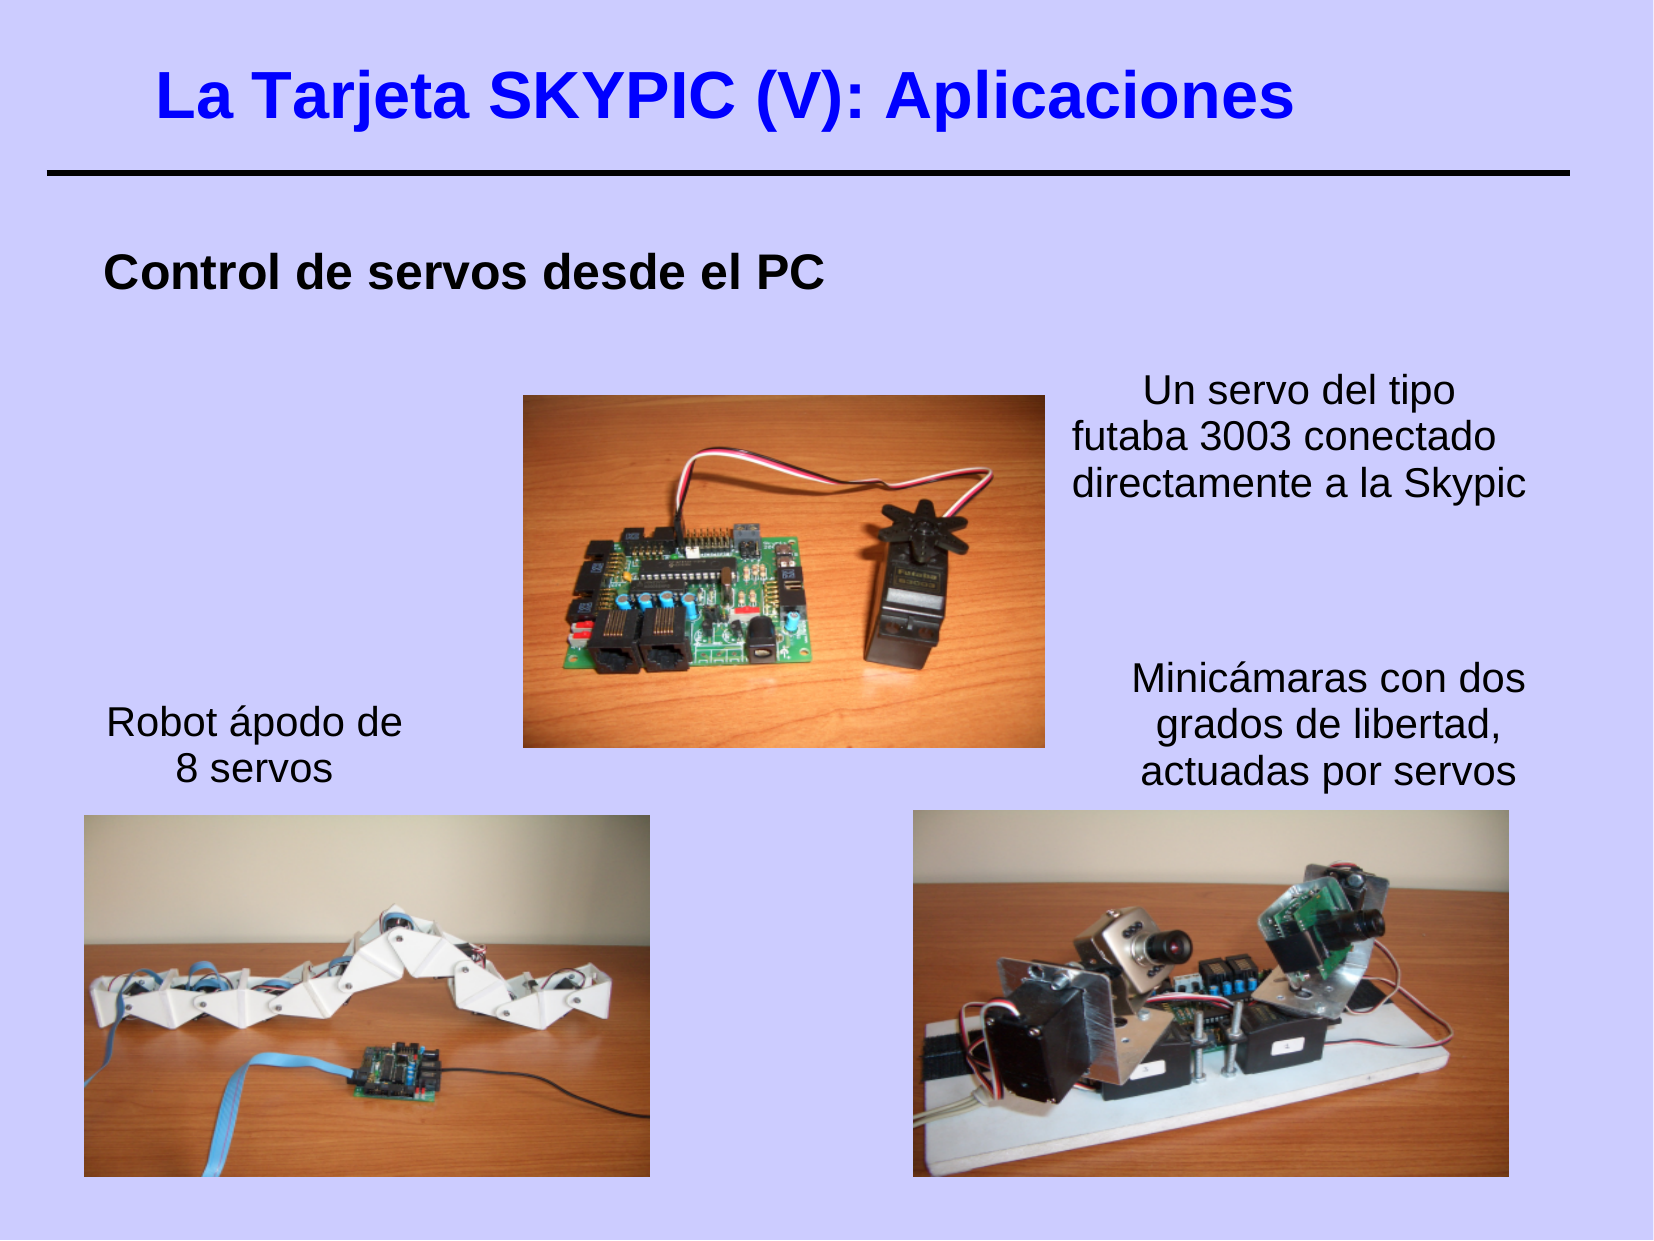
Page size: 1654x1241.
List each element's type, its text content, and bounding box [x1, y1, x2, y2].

text_box Minicámaras con dos grados de libertad, actuadas por servos [1131, 654, 1565, 794]
text_box Un servo del tipo futaba 3003 conectado directamente a la Skypic [1071, 366, 1528, 506]
text_box Robot ápodo de 8 servos [106, 698, 423, 792]
text_box Control de servos desde el PC [91, 244, 1614, 330]
picture [913, 810, 1509, 1177]
picture [84, 815, 650, 1177]
title La Tarjeta SKYPIC (V): Aplicaciones [88, 0, 1364, 178]
picture [523, 395, 1045, 748]
